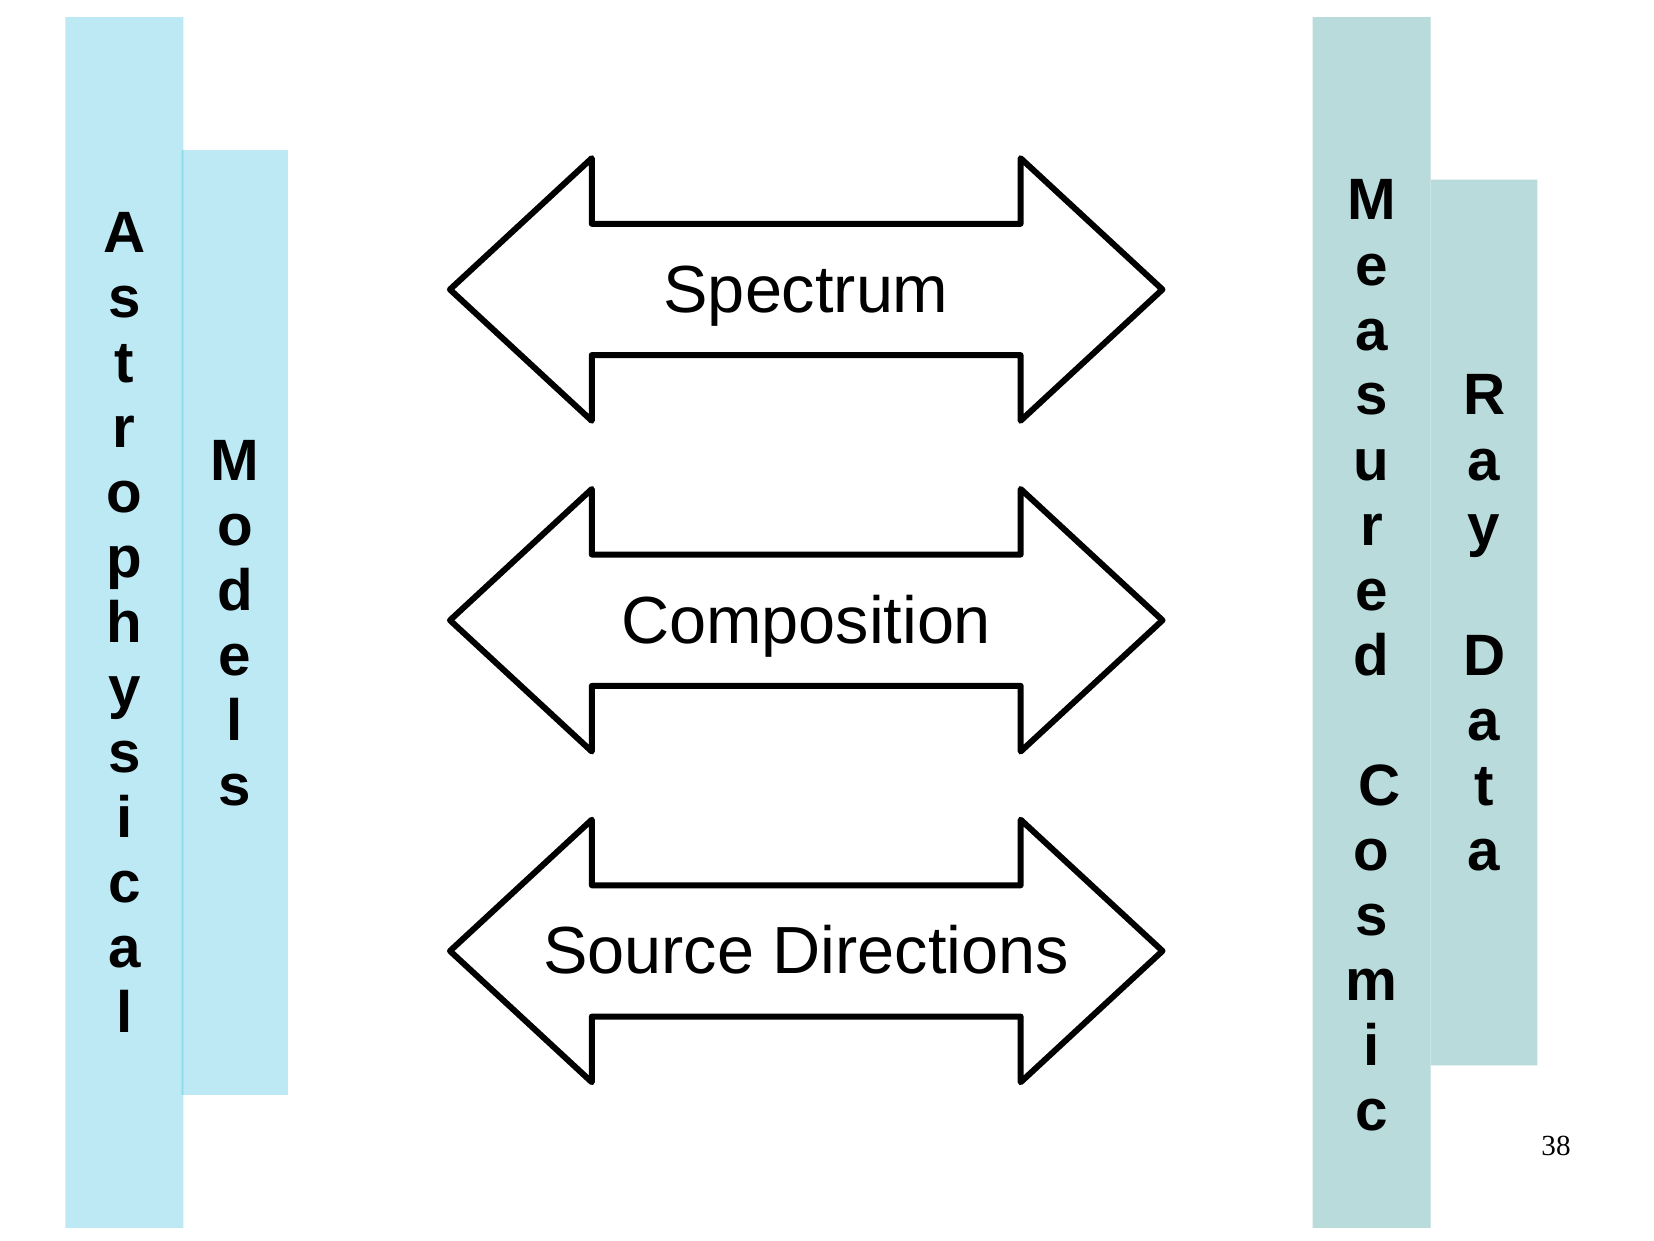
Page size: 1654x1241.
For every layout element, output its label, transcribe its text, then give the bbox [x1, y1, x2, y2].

text_box Spectrum [449, 158, 1163, 421]
text_box M o d e l s [181, 150, 288, 1095]
text_box Composition [450, 488, 1163, 752]
text_box R a y D a t a [1431, 179, 1538, 1066]
text_box Source Directions [450, 819, 1163, 1083]
text_box M e a s u r e d C o s m i c [1312, 17, 1431, 1228]
text_box A s t r o p h y s i c a l [65, 17, 184, 1228]
